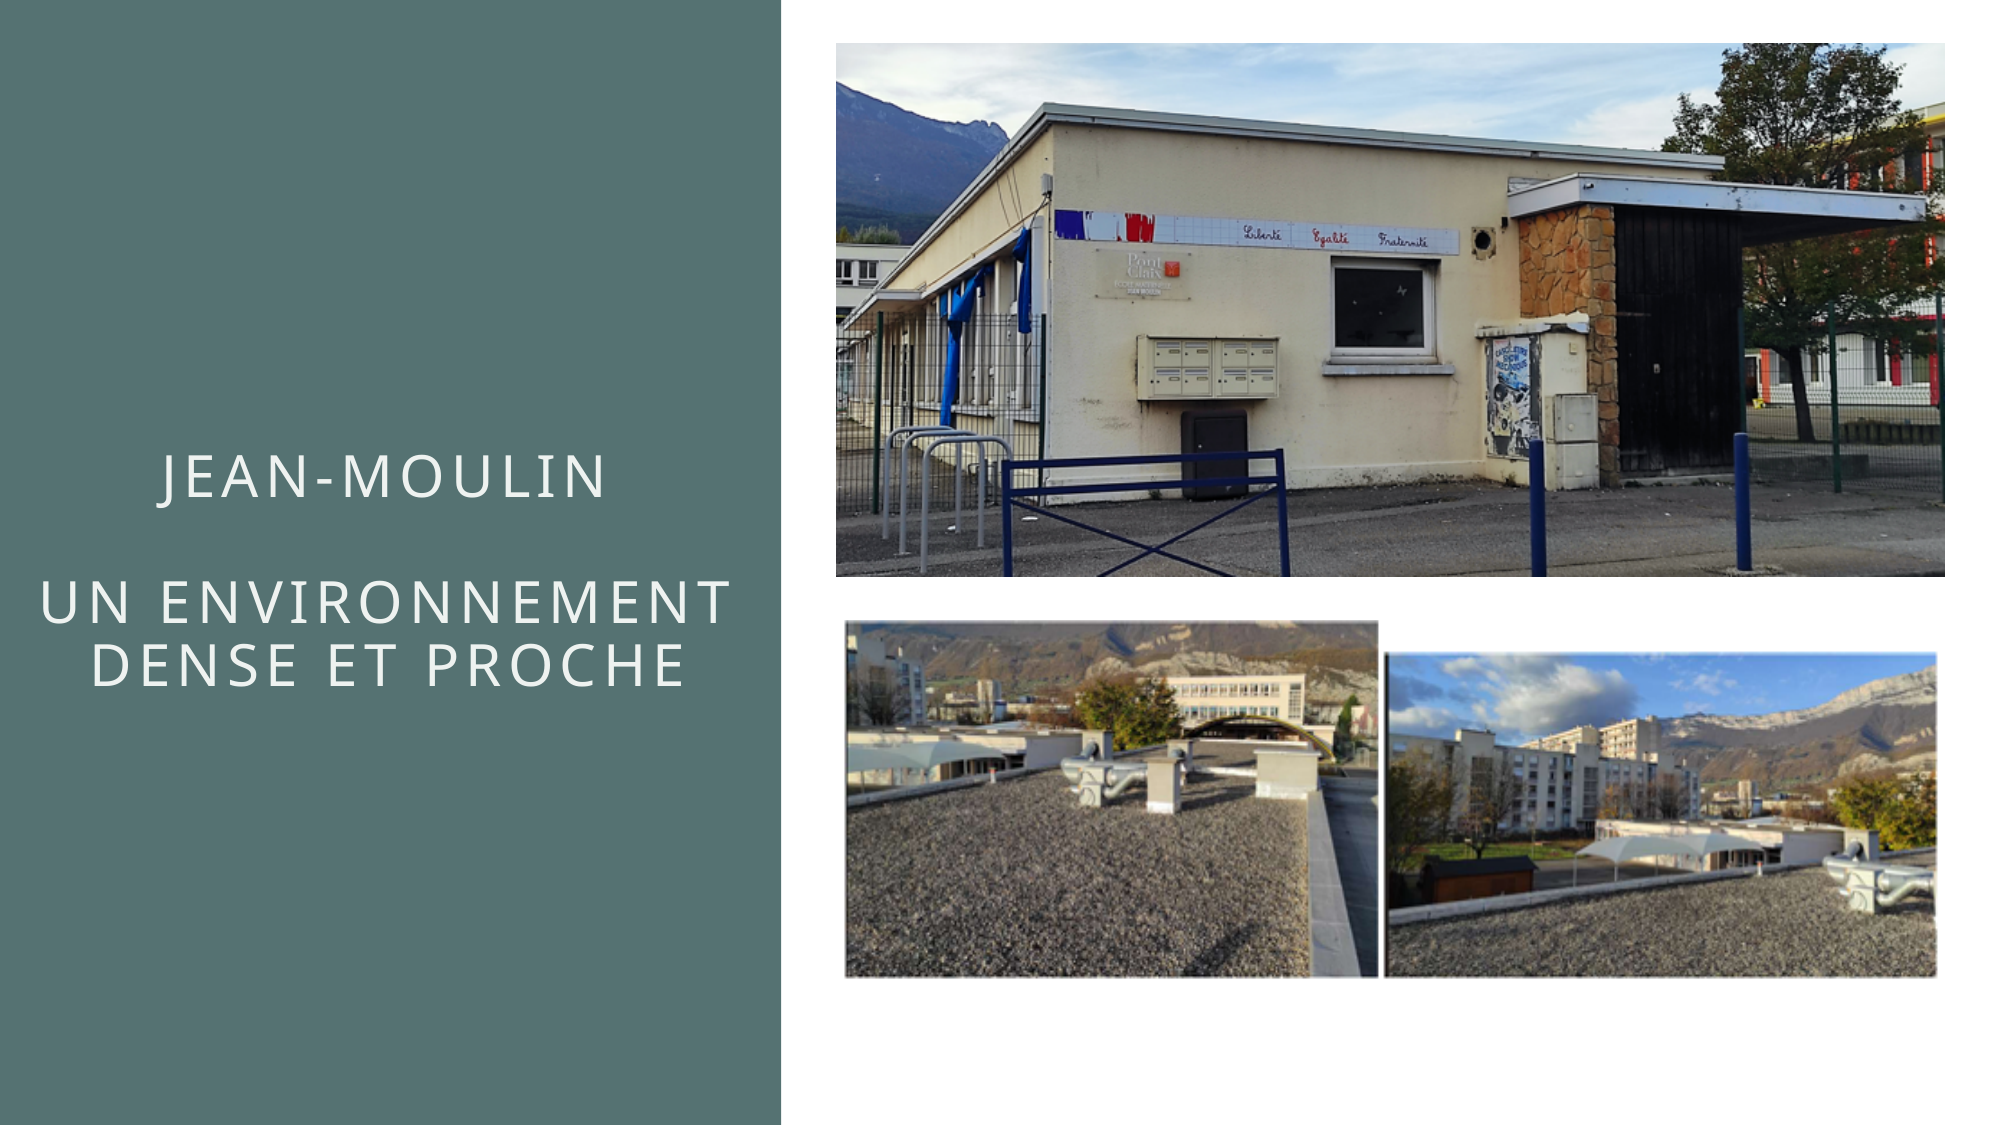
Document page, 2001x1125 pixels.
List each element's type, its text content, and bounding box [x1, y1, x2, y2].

title Jean-Moulin Un environnement dense et proche [0, 112, 775, 707]
picture [836, 43, 1945, 578]
text_box [0, 0, 782, 1125]
picture [836, 620, 1945, 985]
